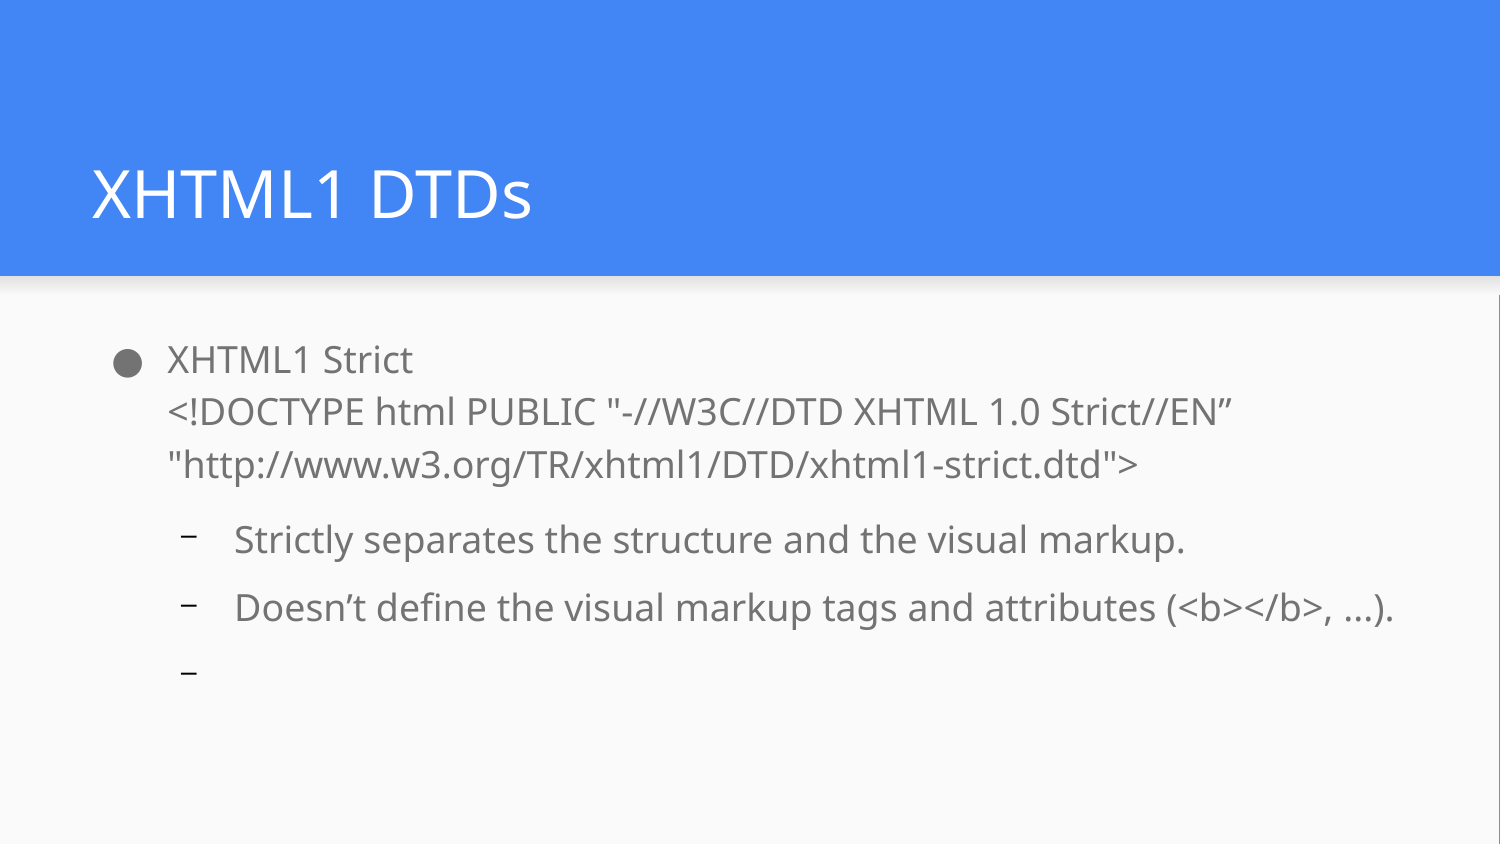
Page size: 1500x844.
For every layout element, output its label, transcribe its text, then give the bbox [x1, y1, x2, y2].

list XHTML1 Strict <!DOCTYPE html PUBLIC "-//W3C//DTD XHTML 1.0 Strict//EN” "http://www.w3.org/TR/xhtml1/DTD/xhtml1-strict.dtd"> Strictly separates the structure and the visual markup. Doesn’t define the visual markup tags and attributes (<b></b>, ...). [77, 314, 1427, 760]
title XHTML1 DTDs [77, 121, 1427, 248]
